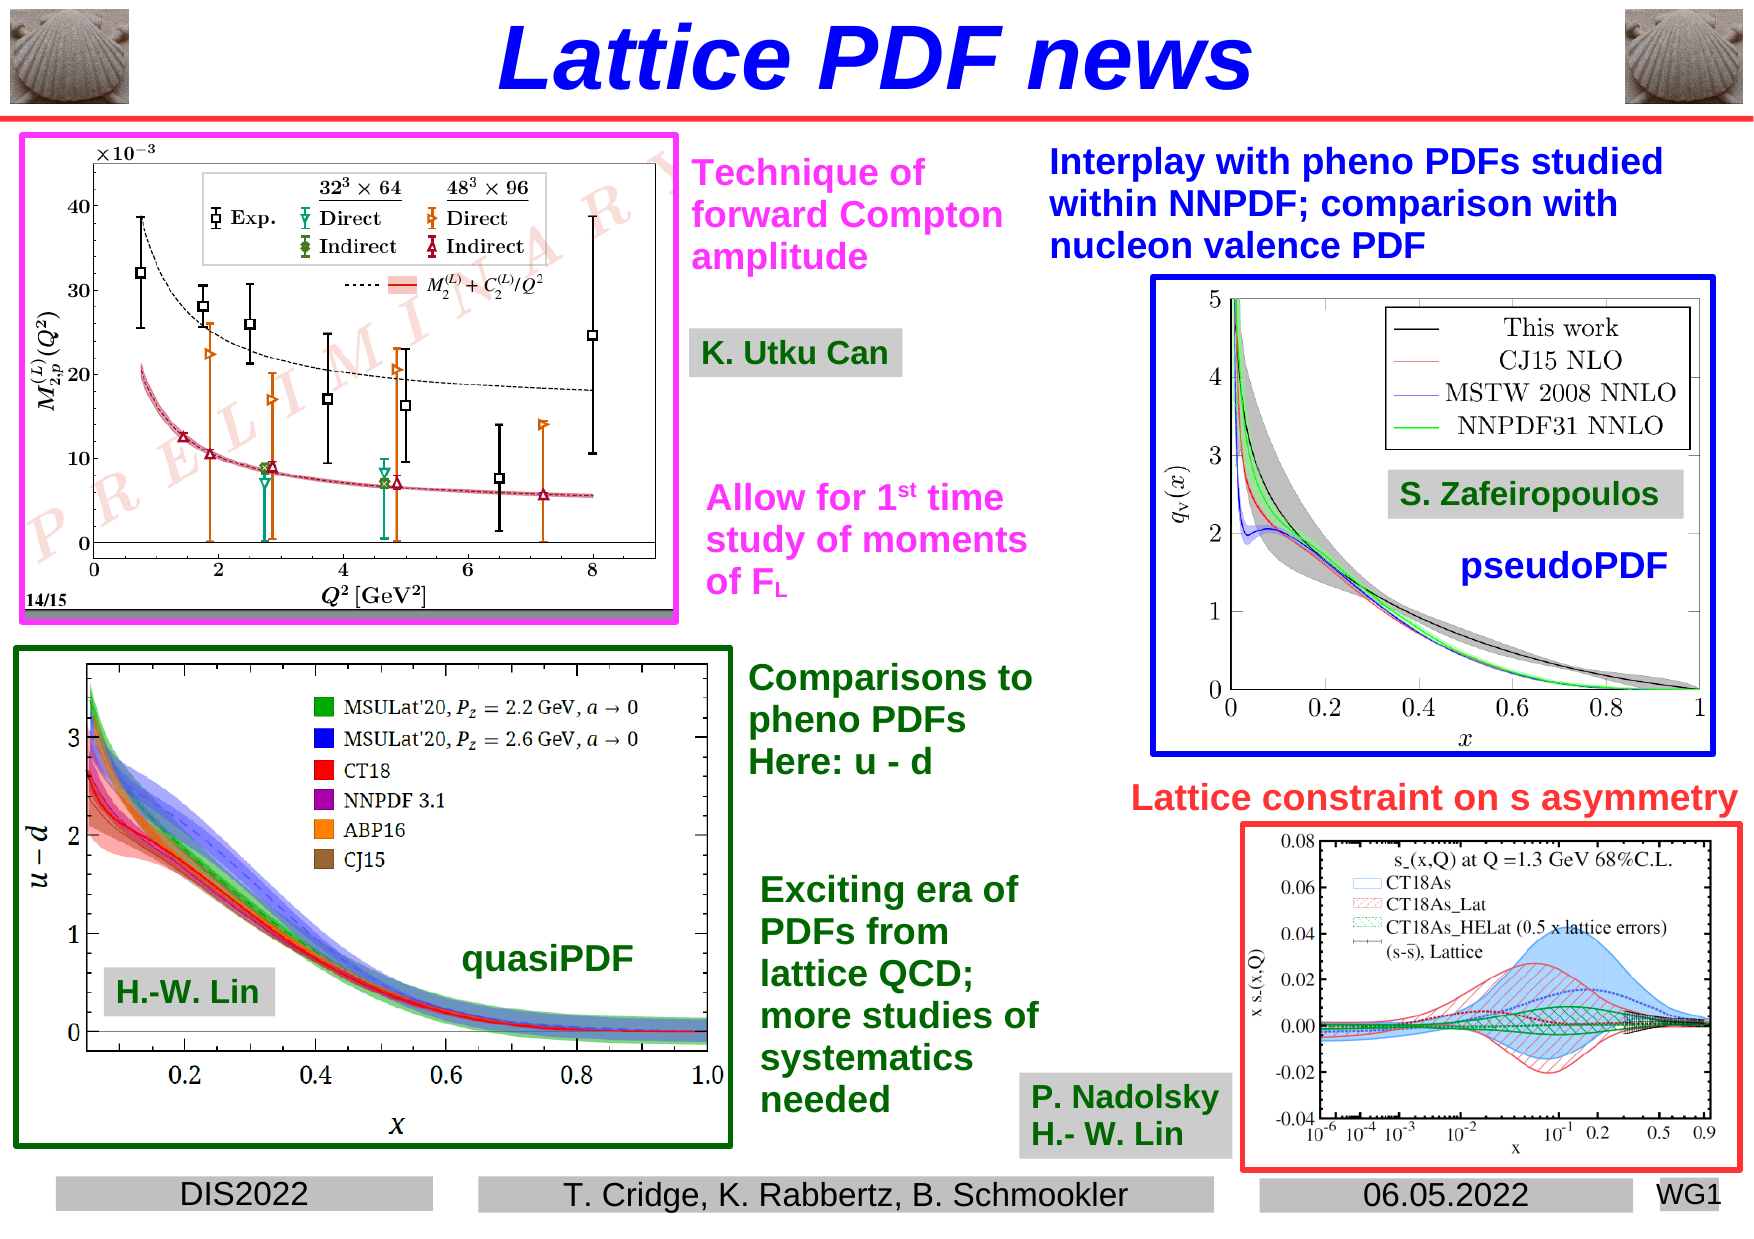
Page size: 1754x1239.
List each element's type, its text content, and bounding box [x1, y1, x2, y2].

title Lattice PDF news [124, 0, 1630, 116]
picture [10, 9, 124, 104]
picture [1155, 279, 1711, 752]
picture [1630, 9, 1743, 104]
text_box Comparisons to pheno PDFs Here: u - d [736, 650, 1092, 802]
text_box quasiPDF [449, 931, 647, 986]
text_box K. Utku Can [689, 328, 903, 378]
text_box Interplay with pheno PDFs studied within NNPDF; comparison with nucleon valence PDF [1037, 134, 1740, 273]
text_box H.-W. Lin [103, 967, 276, 1017]
text_box P. Nadolsky H.- W. Lin [1019, 1072, 1233, 1159]
text_box Lattice constraint on s asymmetry [1119, 770, 1751, 824]
picture [19, 650, 728, 1144]
text_box Technique of forward Compton amplitude [679, 145, 1020, 298]
text_box Exciting era of PDFs from lattice QCD; more studies of systematics needed [748, 862, 1078, 1154]
text_box Allow for 1st time study of moments of FL [693, 470, 1048, 622]
picture [24, 138, 674, 619]
picture [1245, 827, 1737, 1167]
text_box S. Zafeiropoulos [1387, 469, 1684, 519]
text_box pseudoPDF [1448, 538, 1681, 593]
